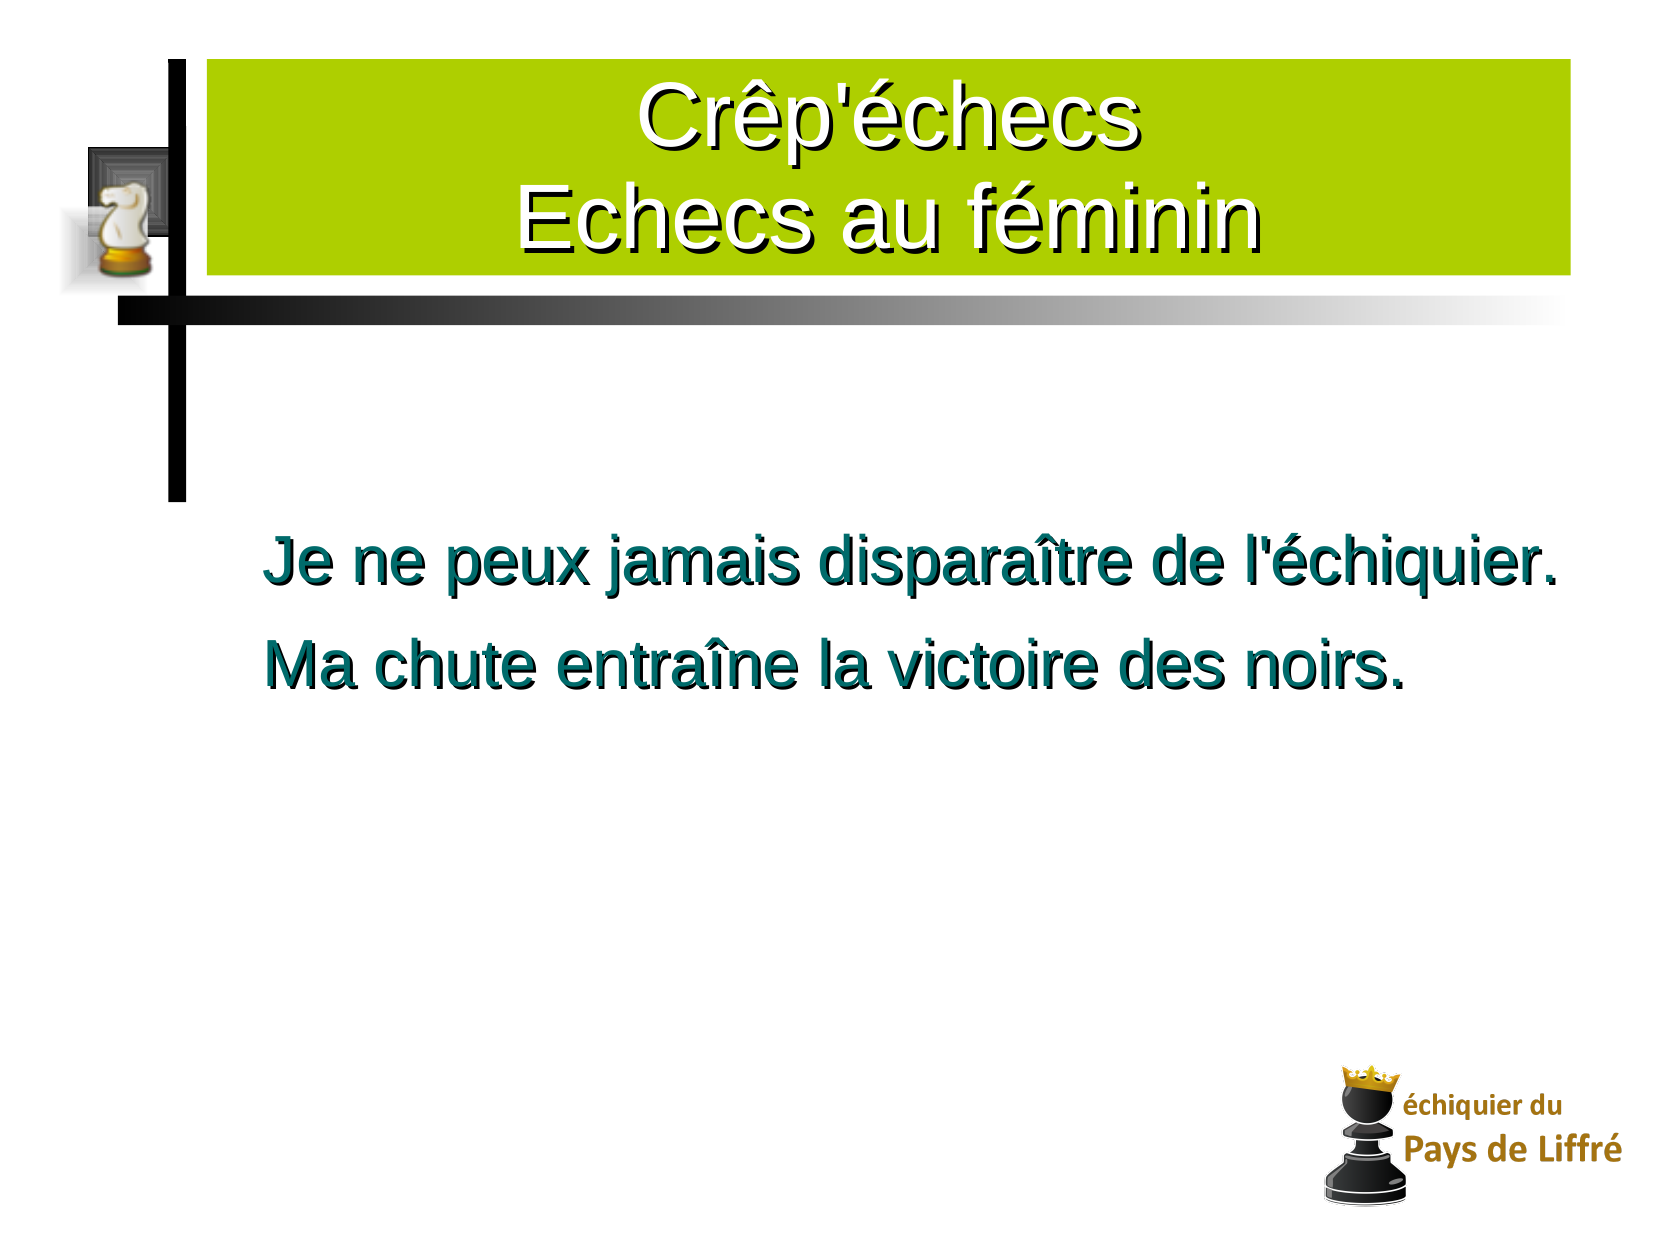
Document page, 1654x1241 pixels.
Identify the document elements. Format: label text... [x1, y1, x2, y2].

title Crêp'échecs Echecs au féminin [206, 59, 1571, 276]
list Je ne peux jamais disparaître de l'échiquier. Ma chute entraîne la victoire des noirs. [206, 354, 1565, 1077]
picture [72, 177, 168, 282]
picture [1323, 1060, 1624, 1211]
